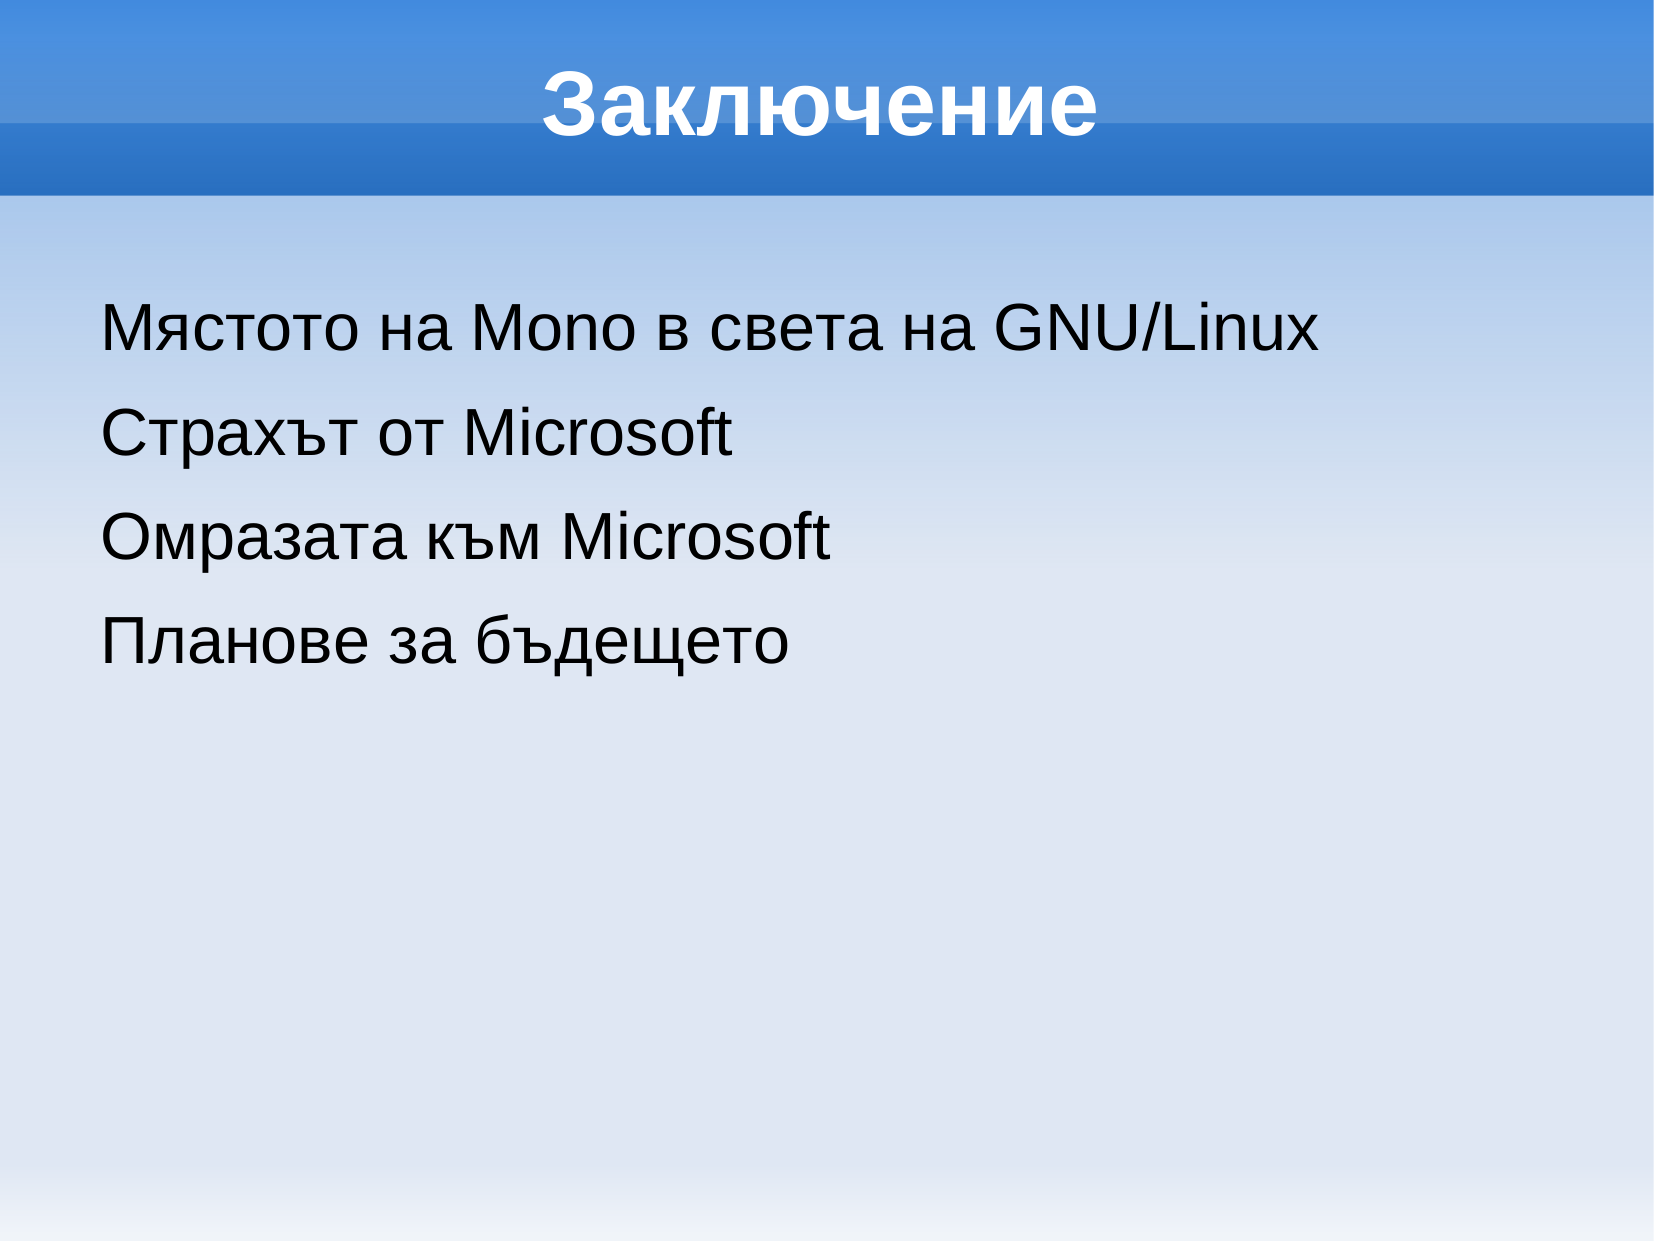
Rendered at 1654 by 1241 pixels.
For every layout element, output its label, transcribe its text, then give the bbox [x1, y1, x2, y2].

list Мястото на Mono в света на GNU/Linux Страхът от Microsoft Омразата към Microsoft Планове за бъдещето [82, 290, 1571, 1094]
picture [0, 0, 1654, 1241]
title Заключение [76, 7, 1565, 200]
